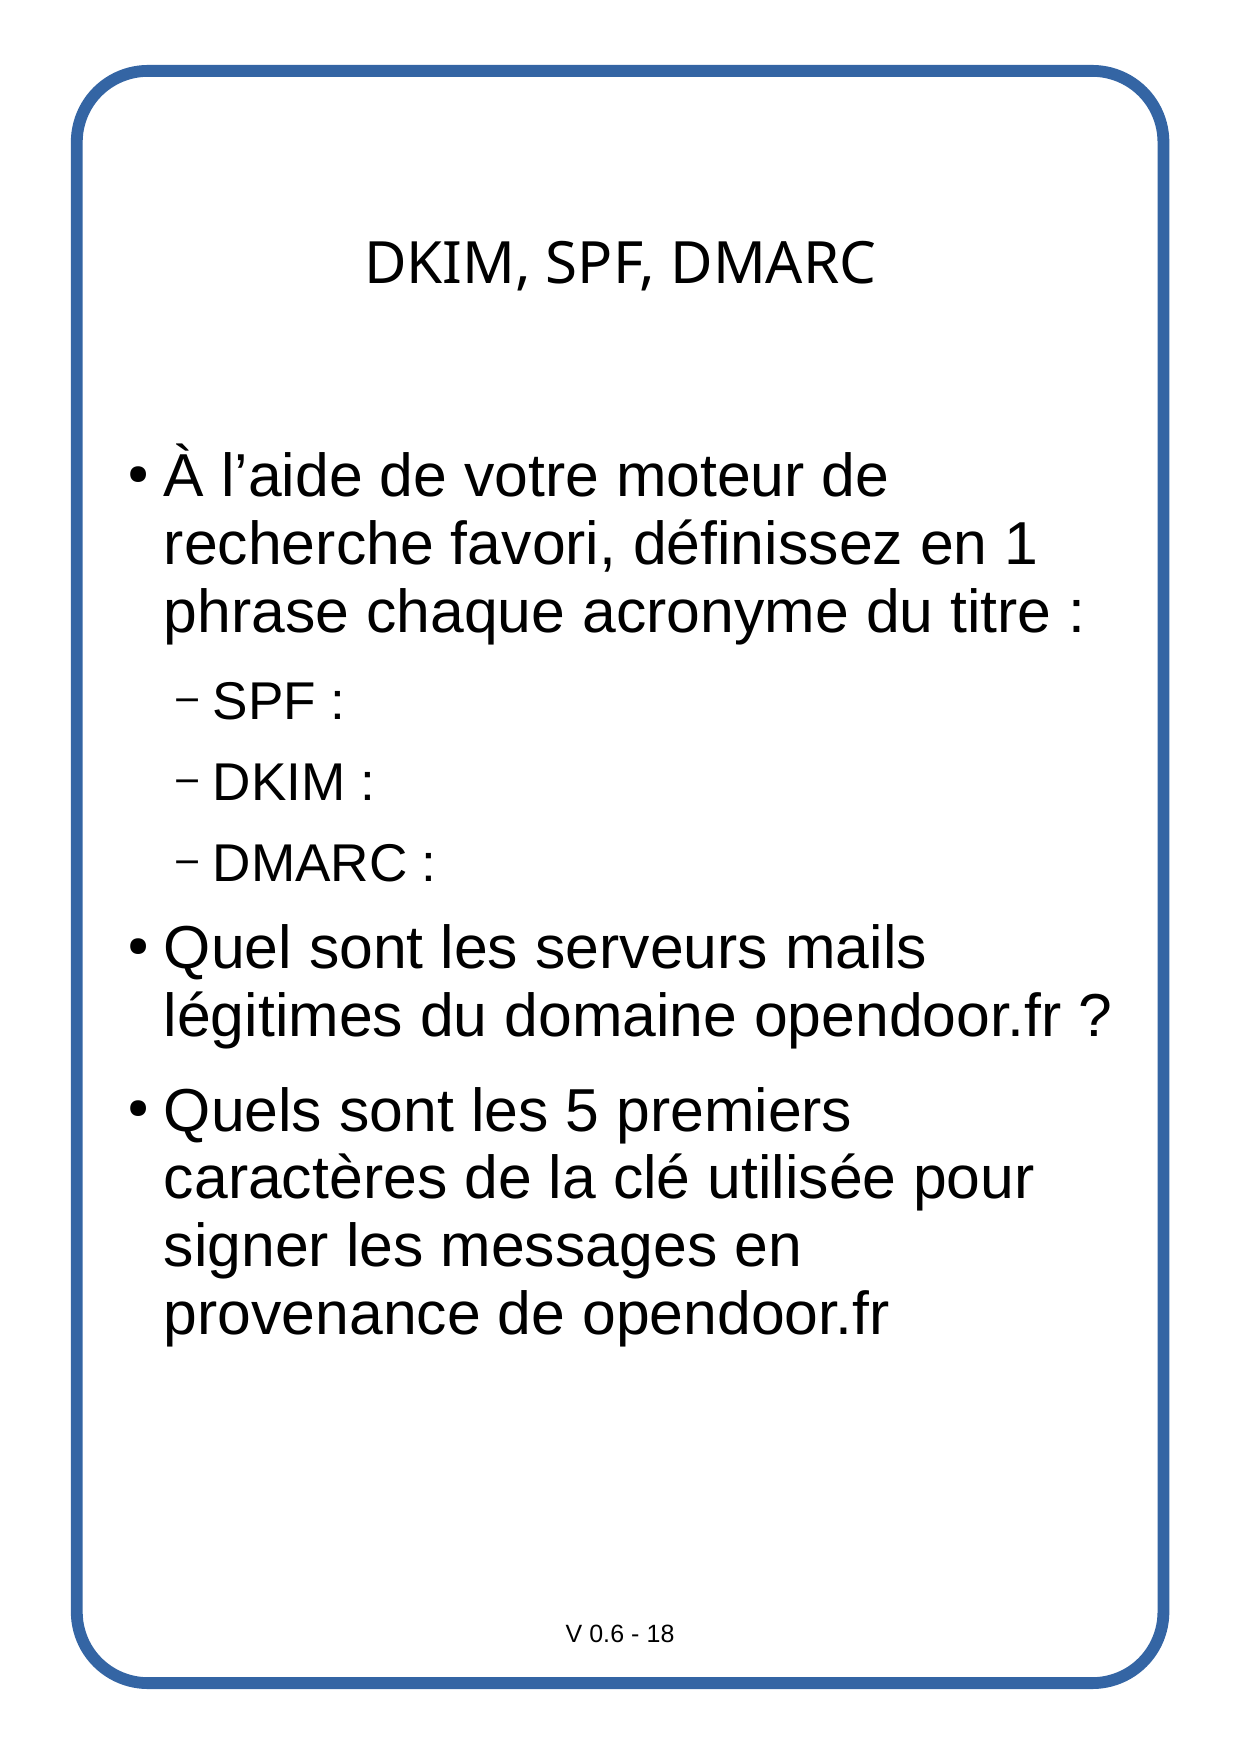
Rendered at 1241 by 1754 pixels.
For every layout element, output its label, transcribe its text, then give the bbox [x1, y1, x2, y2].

list À l’aide de votre moteur de recherche favori, définissez en 1 phrase chaque acronyme du titre : SPF : DKIM : DMARC : Quel sont les serveurs mails légitimes du domaine opendoor.fr ? Quels sont les 5 premiers caractères de la clé utilisée pour signer les messages en provenance de opendoor.fr [115, 441, 1125, 1391]
title DKIM, SPF, DMARC [115, 124, 1125, 398]
